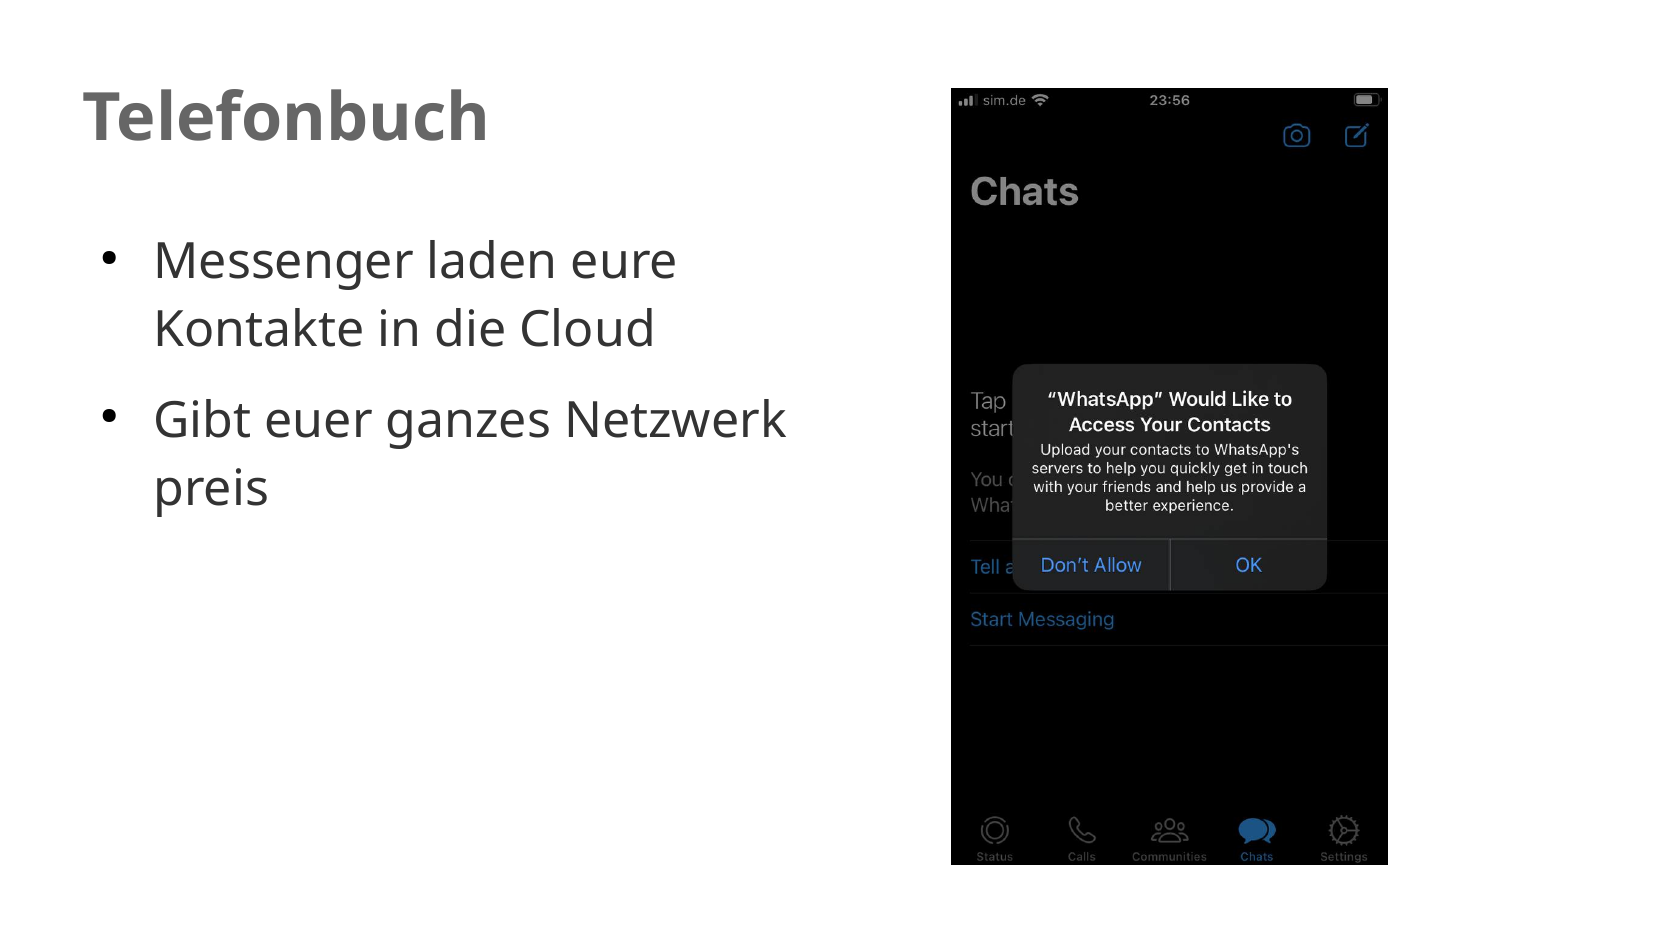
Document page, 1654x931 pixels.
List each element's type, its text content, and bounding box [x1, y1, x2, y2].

title Telefonbuch [82, 37, 1571, 193]
list Messenger laden eure Kontakte in die Cloud Gibt euer ganzes Netzwerk preis [82, 225, 857, 758]
picture [951, 88, 1388, 865]
